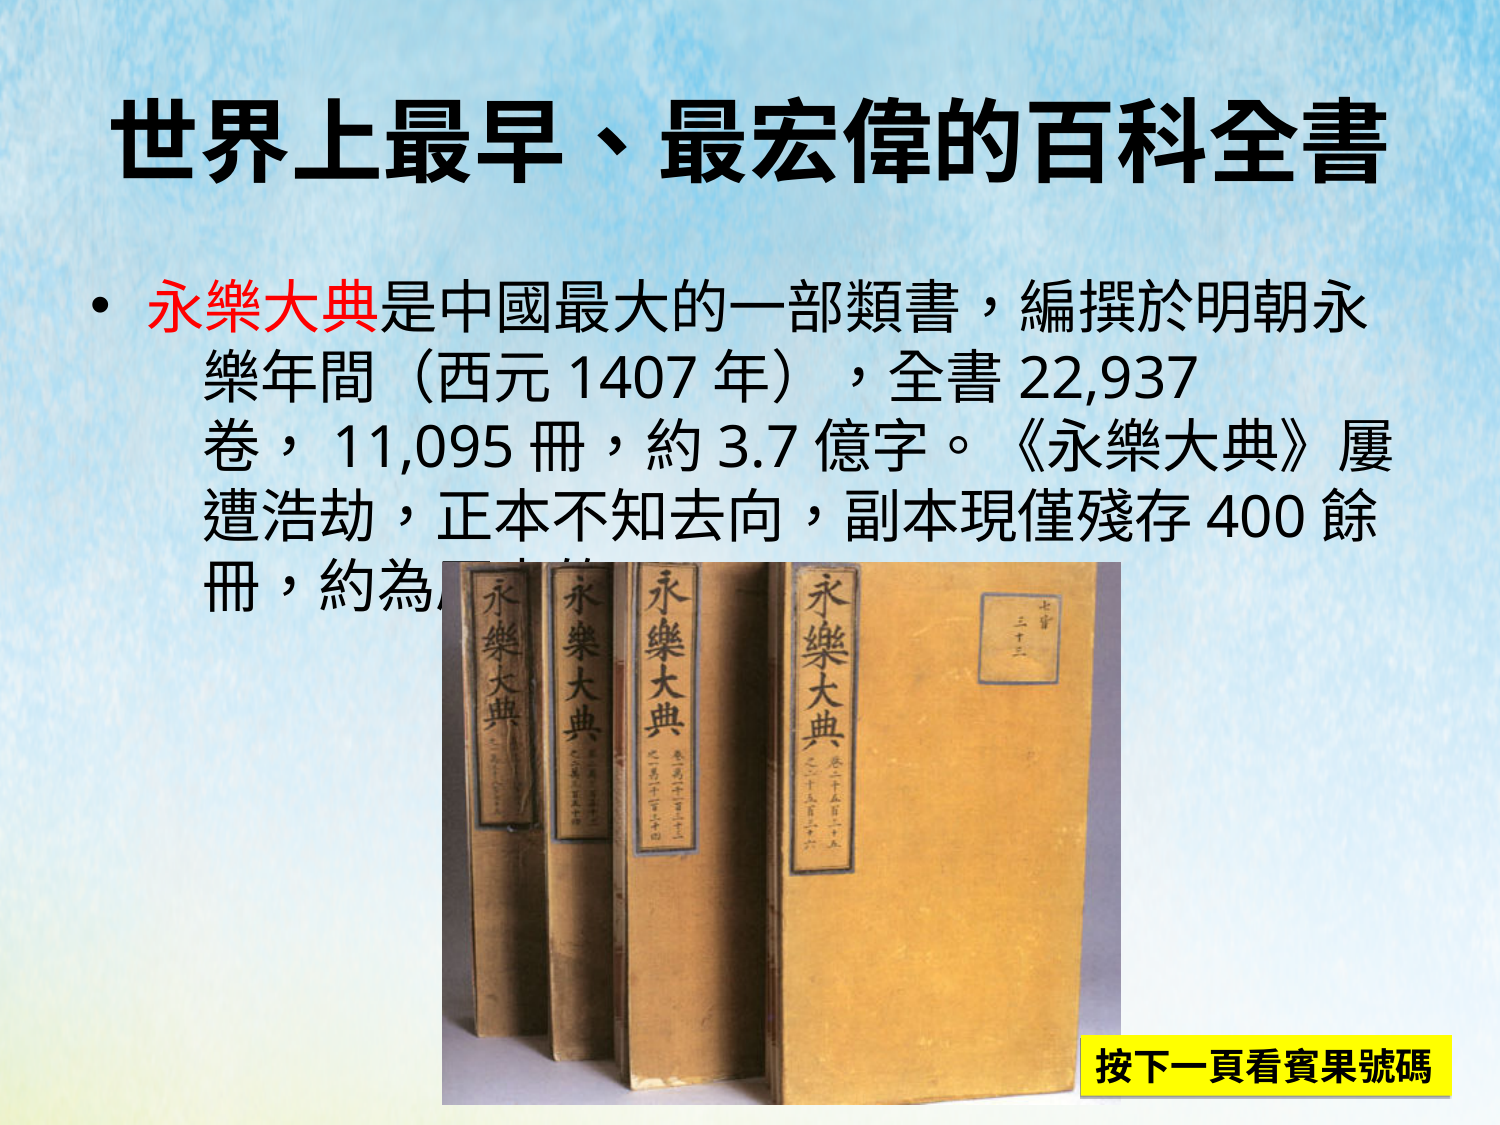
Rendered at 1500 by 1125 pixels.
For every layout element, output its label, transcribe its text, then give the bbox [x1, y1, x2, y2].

picture [442, 562, 1121, 1105]
title 世界上最早、最宏偉的百科全書 [75, 45, 1426, 233]
list 永樂大典是中國最大的一部類書，編撰於明朝永樂年間（西元1407年），全書22,937卷，11,095冊，約3.7億字。《永樂大典》屢遭浩劫，正本不知去向，副本現僅殘存400餘冊，約為原書的4%。 [75, 262, 1426, 1005]
text_box 按下一頁看賓果號碼 [1080, 1035, 1452, 1096]
